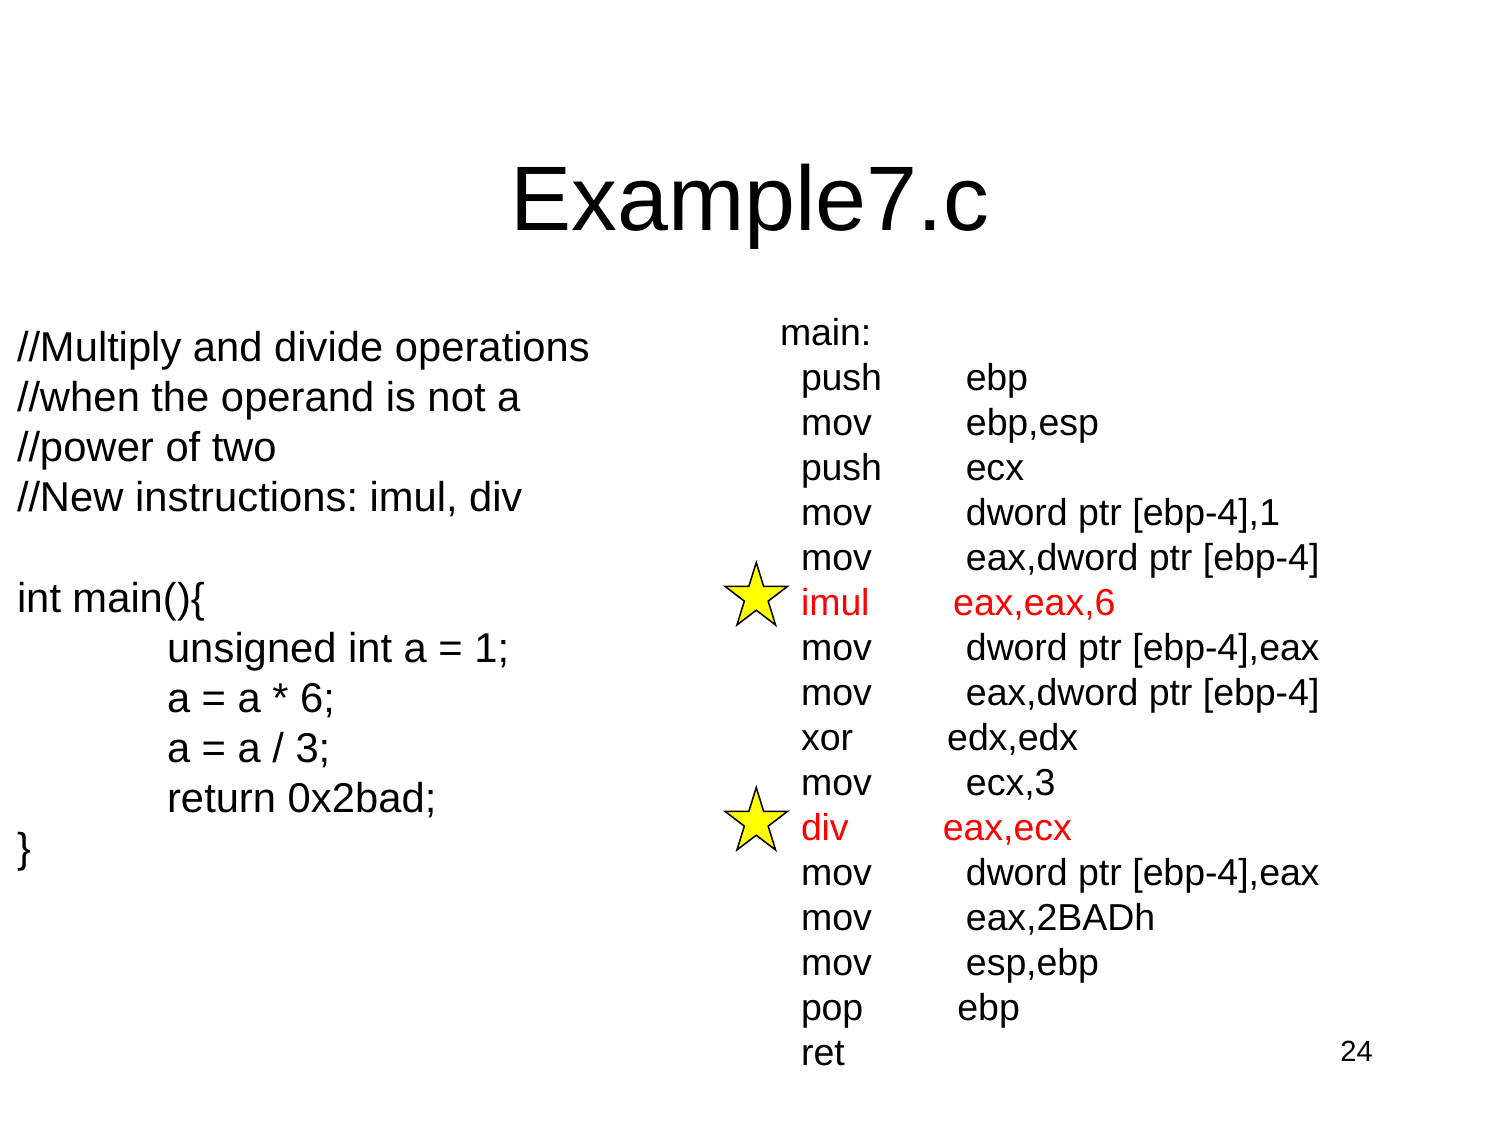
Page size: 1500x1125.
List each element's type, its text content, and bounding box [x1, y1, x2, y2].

text_box <number> [1074, 1025, 1388, 1101]
title Example7.c [112, 99, 1388, 288]
text_box //Multiply and divide operations //when the operand is not a //power of two //New instructions: imul, div int main(){ unsigned int a = 1; a = a * 6; a = a / 3; return 0x2bad; } [2, 312, 606, 879]
text_box [725, 787, 788, 850]
text_box main: push ebp mov ebp,esp push ecx mov dword ptr [ebp-4],1 mov eax,dword ptr [ebp-4] imul eax,eax,6 mov dword ptr [ebp-4],eax mov eax,dword ptr [ebp-4] xor edx,edx mov ecx,3 div eax,ecx mov dword ptr [ebp-4],eax mov eax,2BADh mov esp,ebp pop ebp ret [765, 299, 1346, 1081]
text_box [725, 562, 788, 625]
